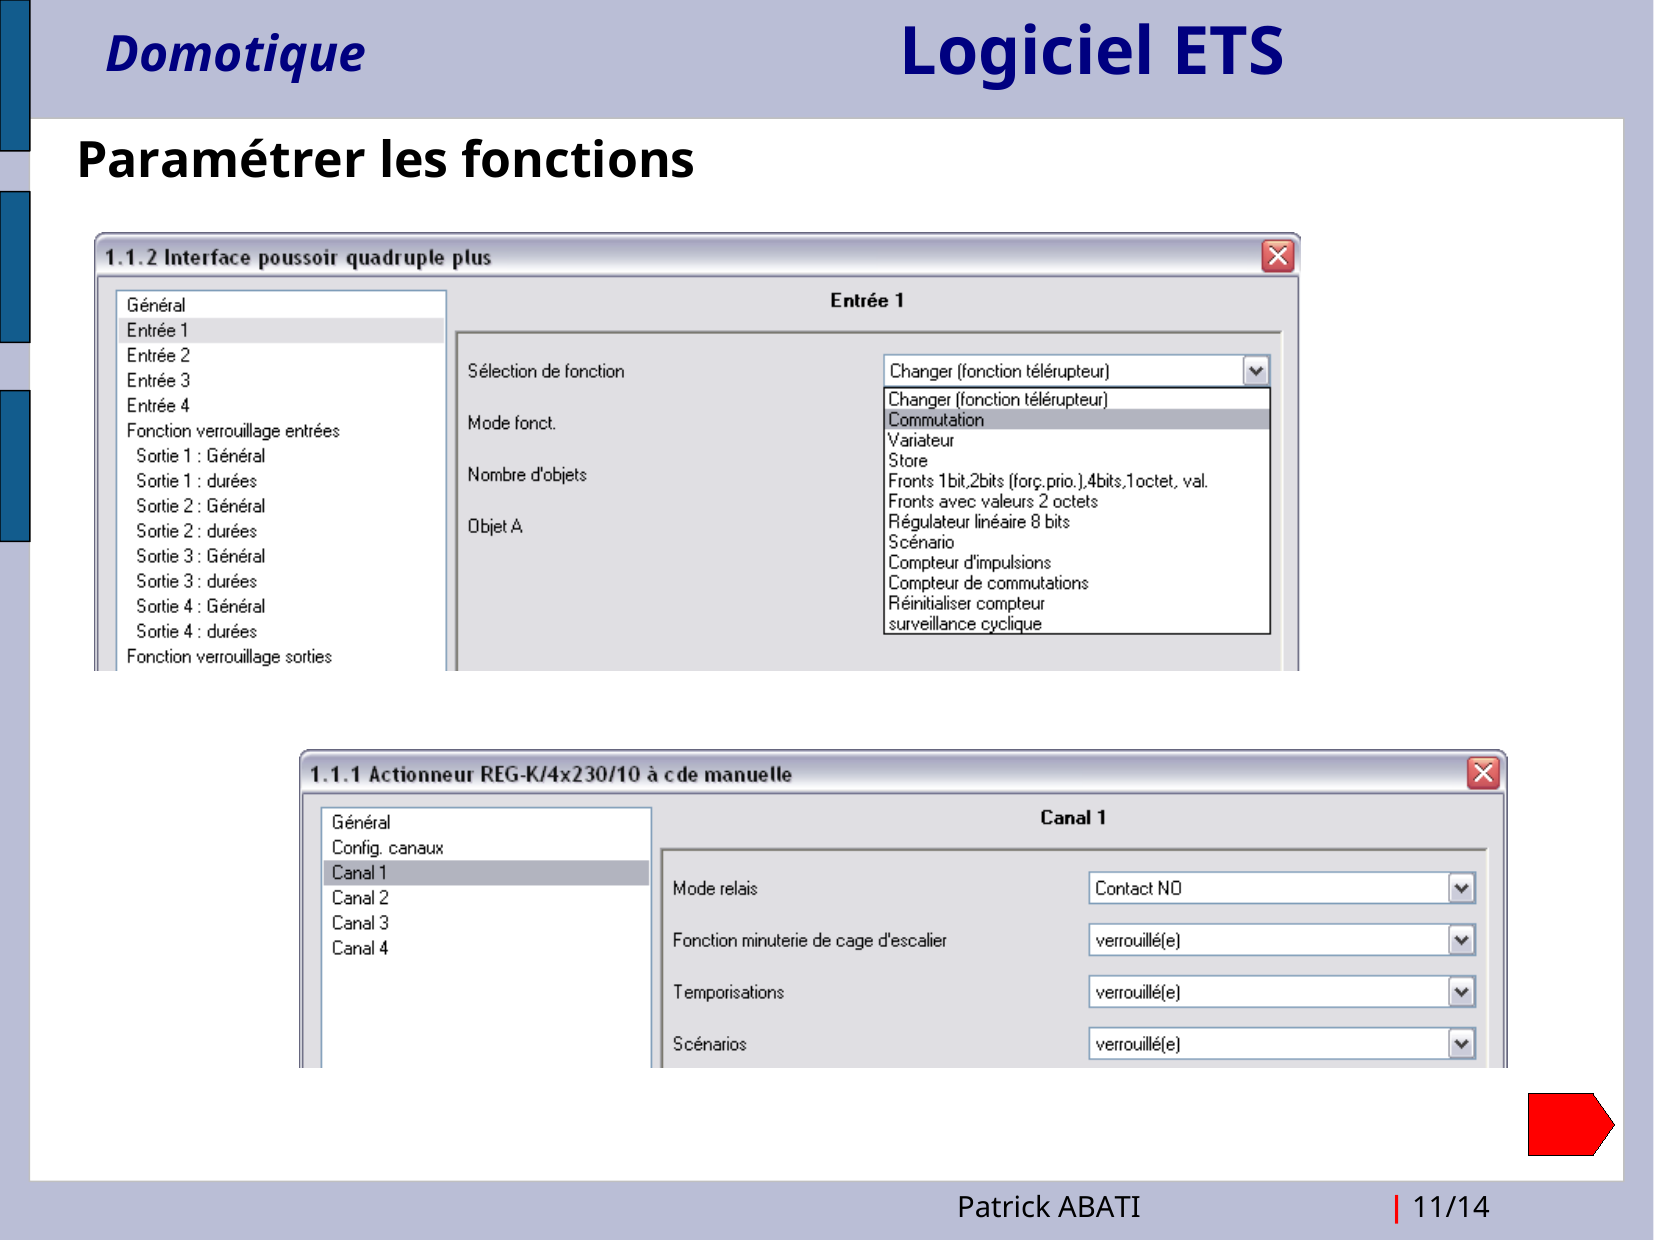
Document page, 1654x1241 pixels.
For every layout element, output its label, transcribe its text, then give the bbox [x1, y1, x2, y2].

text_box Paramétrer les fonctions [61, 125, 1621, 196]
picture [299, 749, 1508, 1068]
picture [94, 232, 1301, 671]
text_box [1528, 1093, 1615, 1156]
